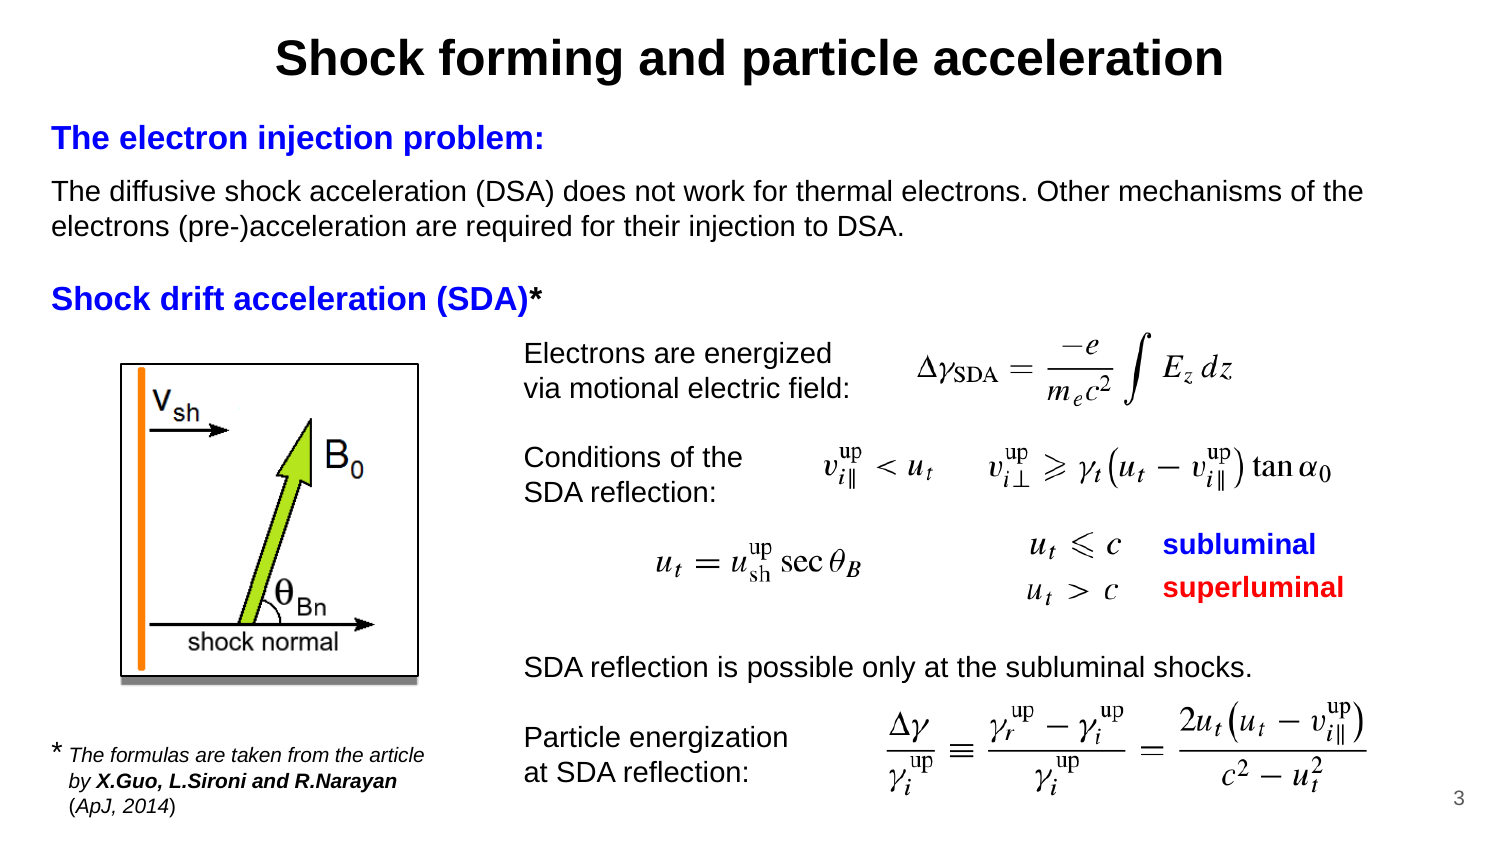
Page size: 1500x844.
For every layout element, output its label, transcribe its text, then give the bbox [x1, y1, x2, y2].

text_box The electron injection problem: The diffusive shock acceleration (DSA) does not work for thermal electrons. Other mechanisms of the electrons (pre-)acceleration are required for their injection to DSA. Shock drift acceleration (SDA)* Electrons are energized via motional electric field: Conditions of the SDA reflection: SDA reflection is possible only at the subluminal shocks. Particle energization at SDA reflection: [51, 112, 1449, 803]
picture [1021, 523, 1124, 566]
text_box * The formulas are taken from the article by X.Guo, L.Sironi and R.Narayan (ApJ, 2014) [51, 729, 442, 824]
picture [1021, 571, 1124, 613]
picture [876, 695, 1372, 803]
picture [121, 364, 417, 676]
text_box subluminal superluminal [1162, 521, 1424, 628]
picture [908, 326, 1236, 413]
slide_number <number> [1389, 764, 1480, 830]
picture [980, 438, 1333, 500]
picture [647, 533, 866, 592]
title Shock forming and particle acceleration [51, 8, 1449, 103]
picture [818, 438, 935, 499]
